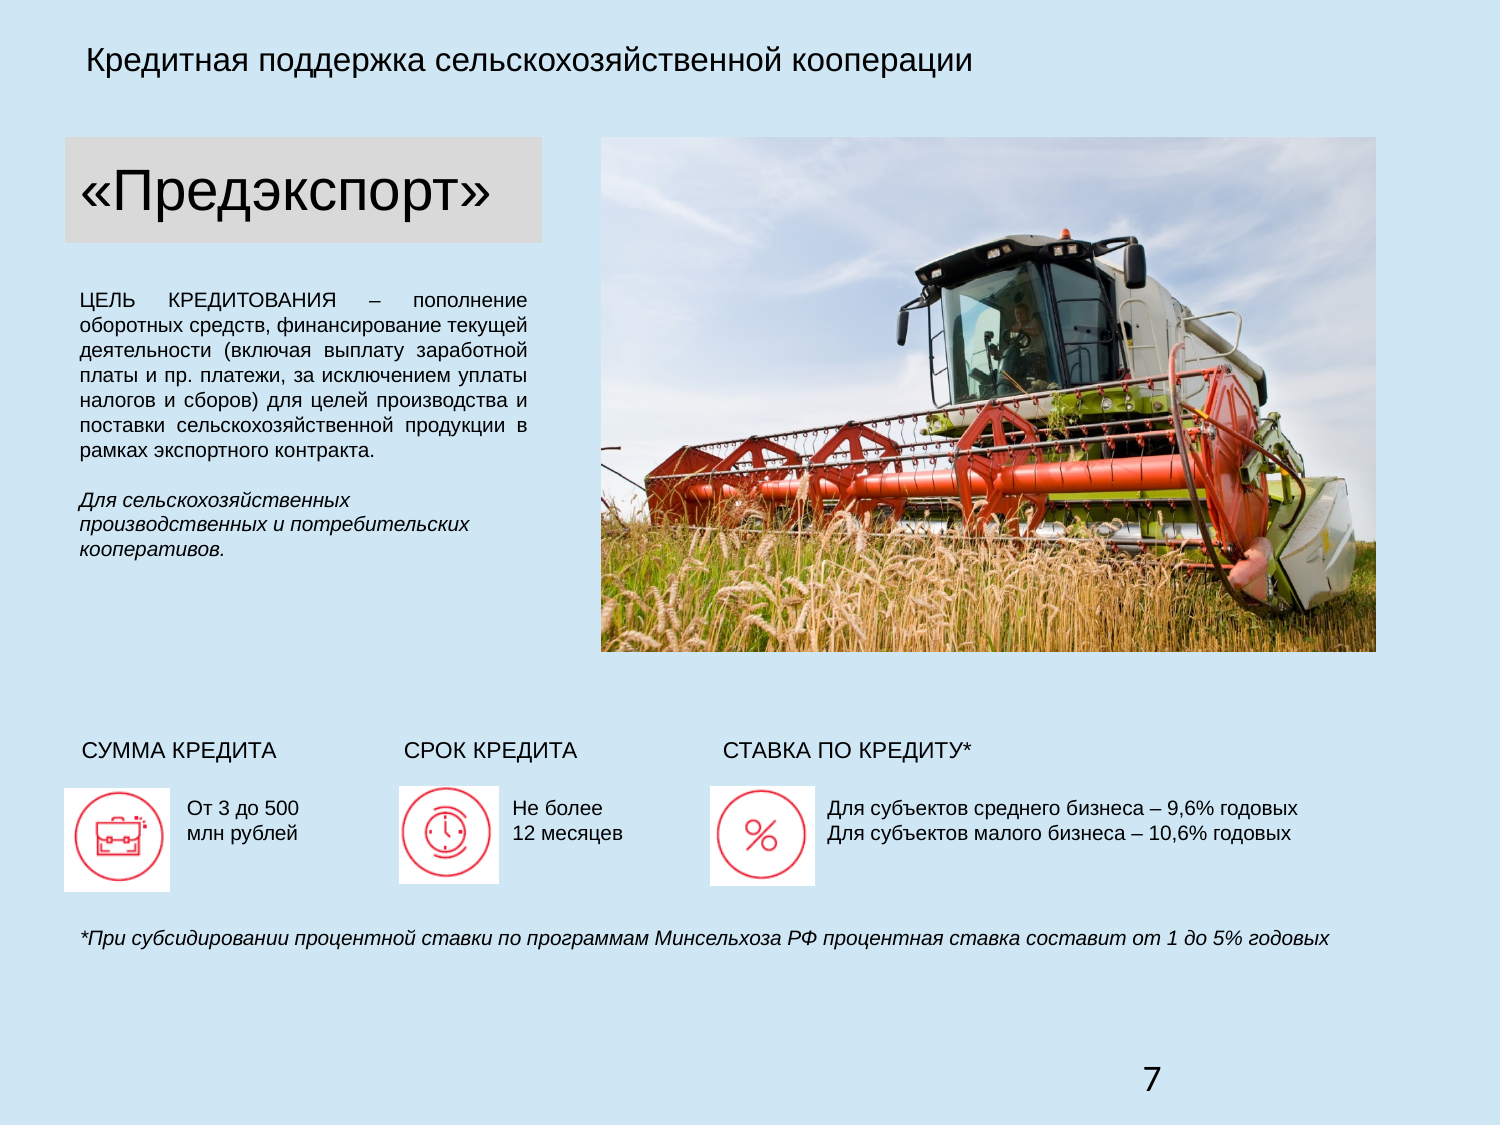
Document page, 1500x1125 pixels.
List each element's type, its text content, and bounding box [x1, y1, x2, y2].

picture [601, 137, 1376, 652]
text_box ЦЕЛЬ КРЕДИТОВАНИЯ – пополнение оборотных средств, финансирование текущей деятельности (включая выплату заработной платы и пр. платежи, за исключением уплаты налогов и сборов) для целей производства и поставки сельскохозяйственной продукции в рамках экспортного контракта. Для сельскохозяйственных производственных и потребительских кооперативов. [64, 278, 543, 594]
picture [64, 788, 170, 892]
slide_number <номер> [1128, 1046, 1478, 1107]
text_box Кредитная поддержка сельскохозяйственной кооперации [71, 30, 990, 86]
text_box СТАВКА ПО КРЕДИТУ* [708, 727, 988, 771]
table_header «Предэкспорт» [65, 137, 542, 243]
picture [399, 786, 499, 884]
text_box Для субъектов среднего бизнеса – 9,6% годовых Для субъектов малого бизнеса – 10,6% годовых [812, 786, 1314, 877]
text_box СУММА КРЕДИТА [66, 727, 292, 771]
text_box СРОК КРЕДИТА [388, 727, 593, 771]
picture [710, 786, 815, 886]
text_box *При субсидировании процентной ставки по программам Минсельхоза РФ процентная ставка составит от 1 до 5% годовых [65, 916, 1393, 957]
text_box От 3 до 500 млн рублей [172, 786, 315, 852]
text_box Не более 12 месяцев [497, 786, 638, 852]
